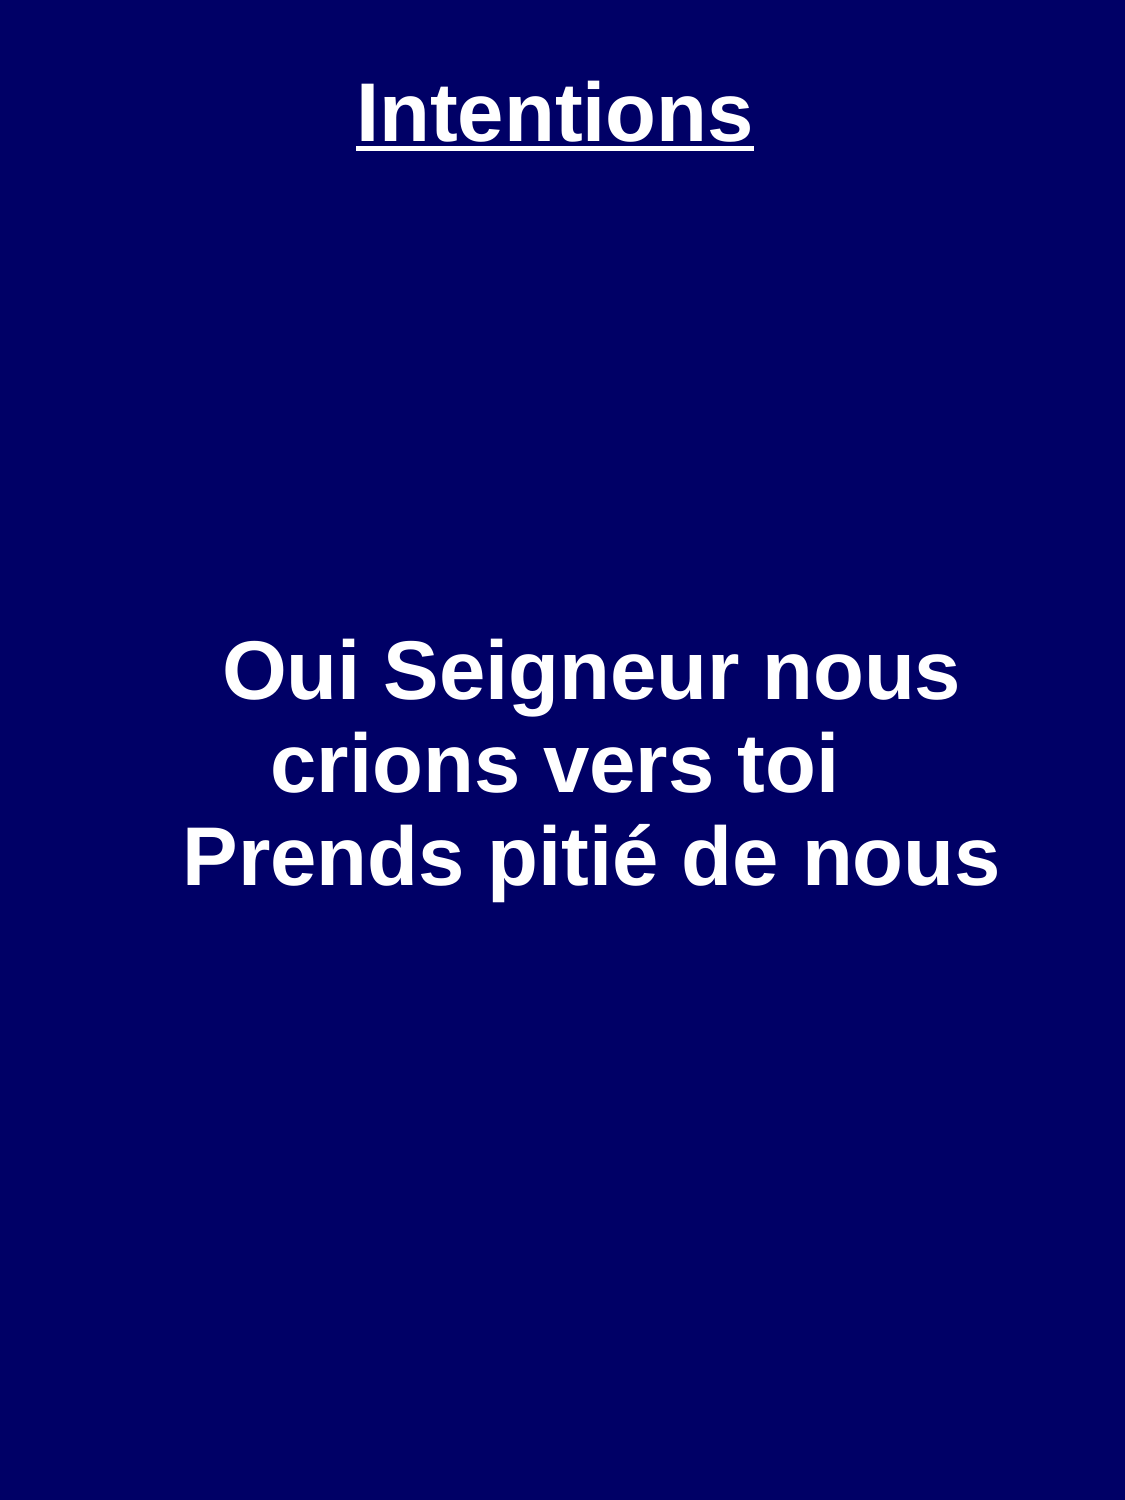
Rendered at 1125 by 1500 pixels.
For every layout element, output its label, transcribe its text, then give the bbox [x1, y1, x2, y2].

text_box Intentions Oui Seigneur nous crions vers toi Prends pitié de nous [47, 59, 1063, 1323]
